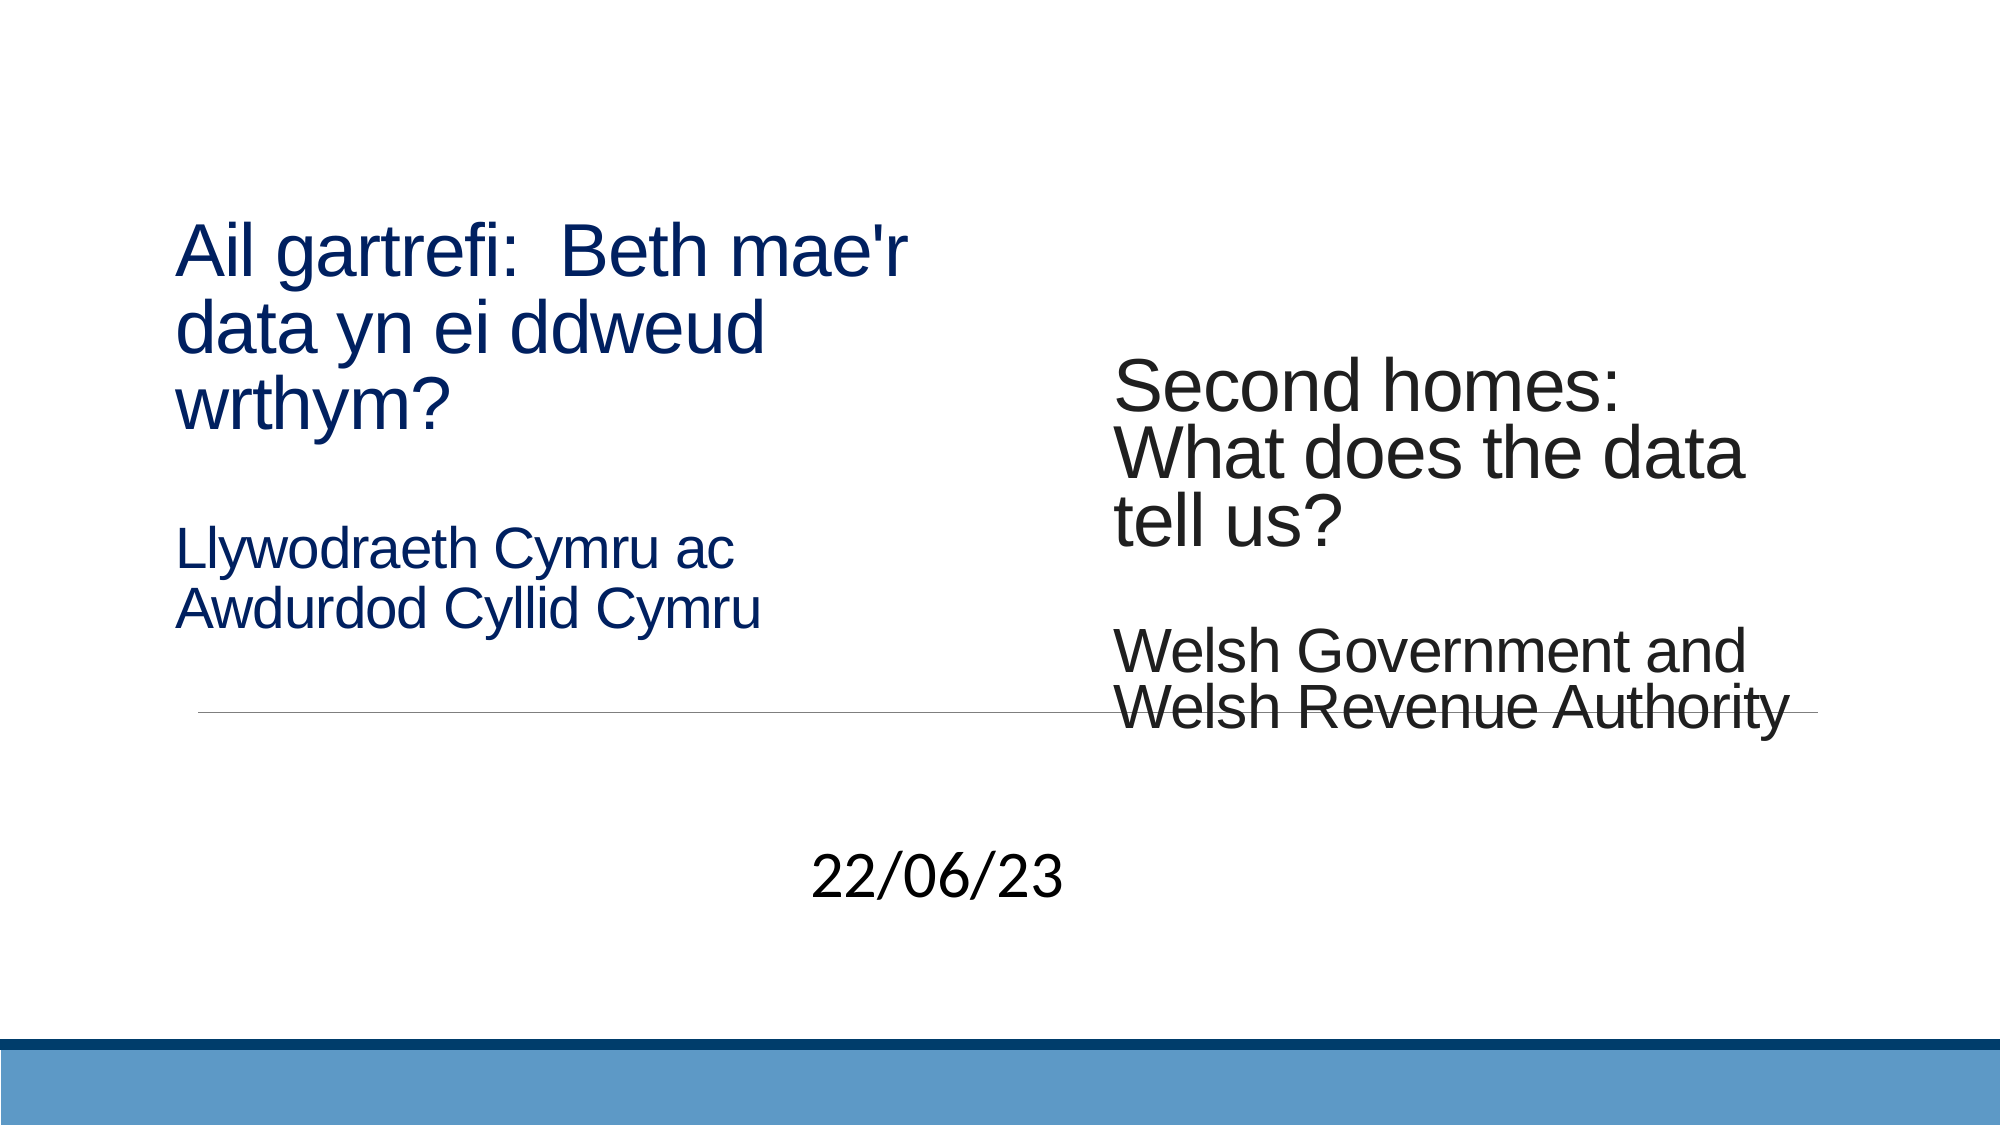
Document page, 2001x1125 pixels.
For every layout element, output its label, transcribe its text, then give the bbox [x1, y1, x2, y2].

title Ail gartrefi: Beth mae'r data yn ei ddweud wrthym? Llywodraeth Cymru ac Awdurdod Cyllid Cymru [160, 152, 926, 738]
text_box 22/06/23 [795, 823, 1812, 920]
text_box Second homes: What does the data tell us? Welsh Government and Welsh Revenue Authority [1098, 195, 1864, 781]
